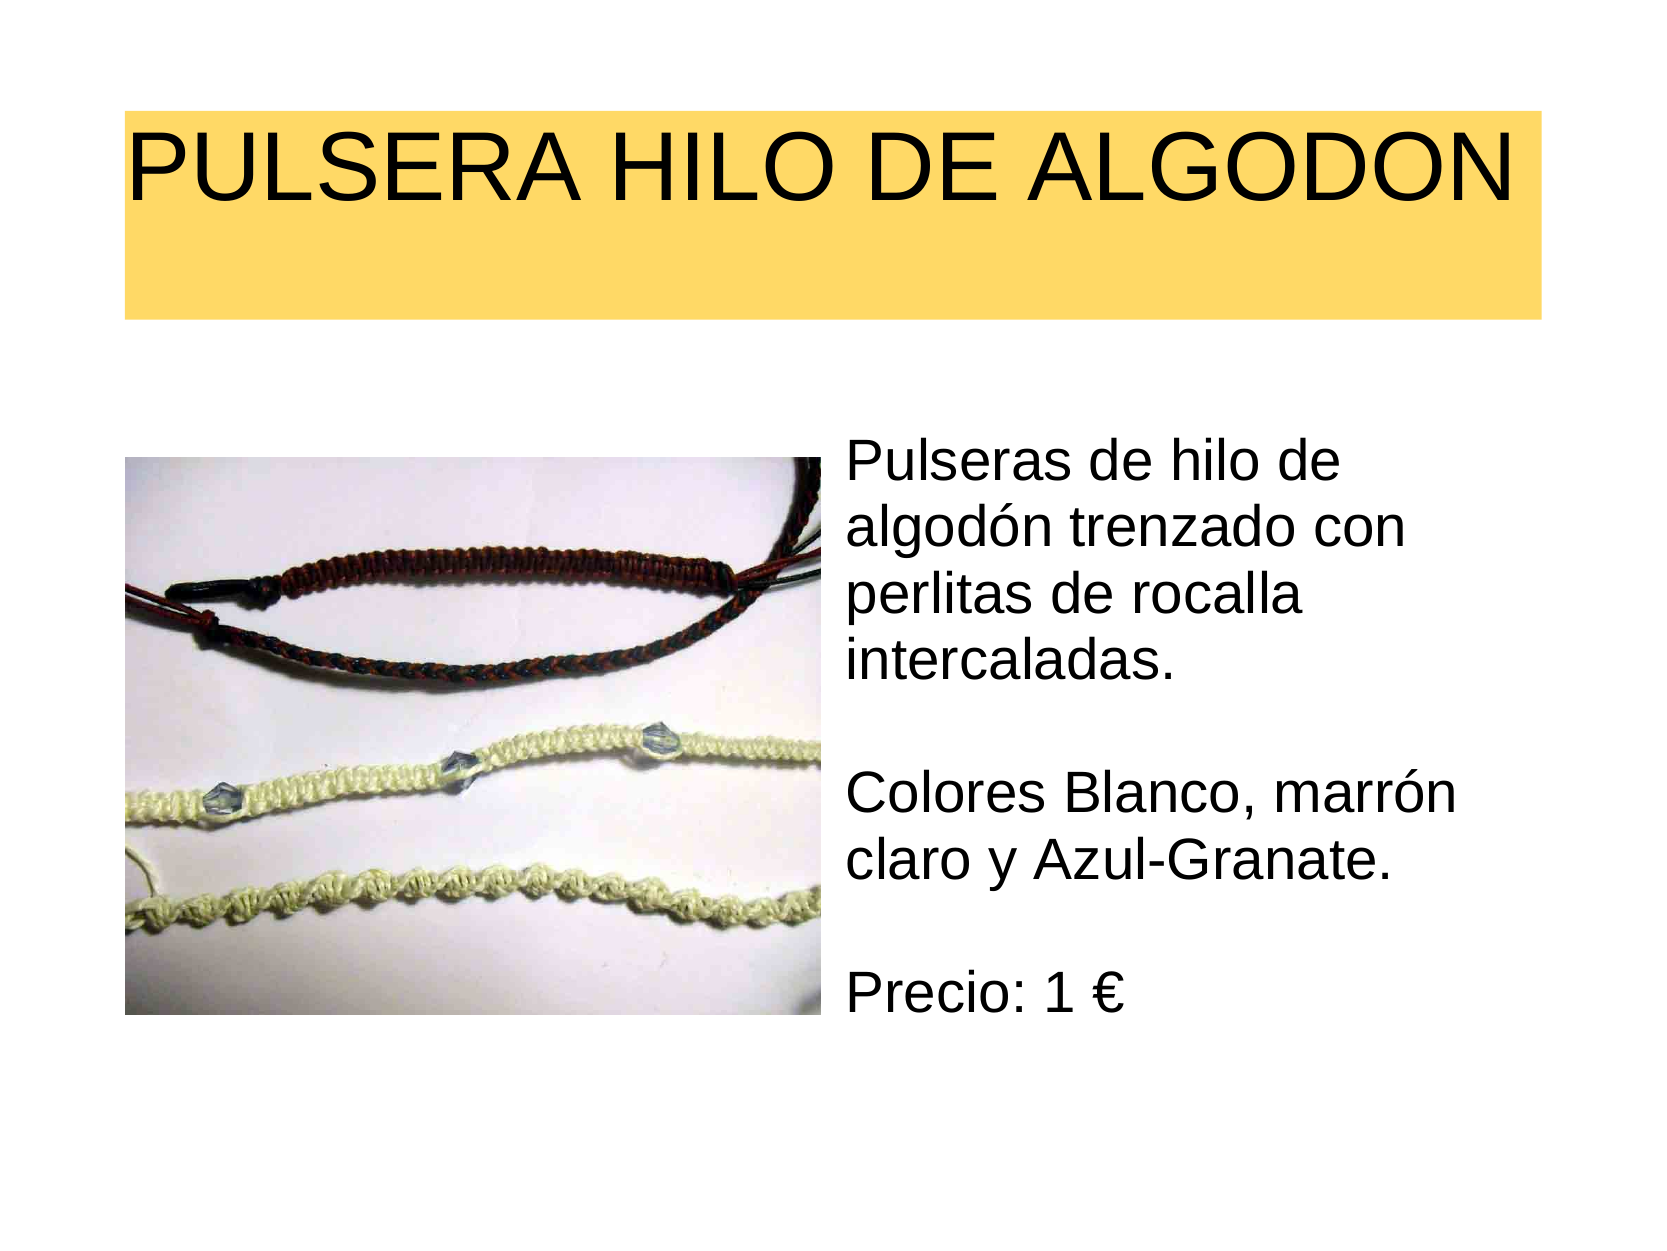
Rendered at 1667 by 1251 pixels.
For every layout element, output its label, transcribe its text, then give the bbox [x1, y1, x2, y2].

picture [125, 457, 821, 1015]
list Pulseras de hilo de algodón trenzado con perlitas de rocalla intercaladas. Colores Blanco, marrón claro y Azul-Granate. Precio: 1 € [845, 360, 1542, 1112]
title PULSERA HILO DE ALGODON [124, 110, 1542, 320]
